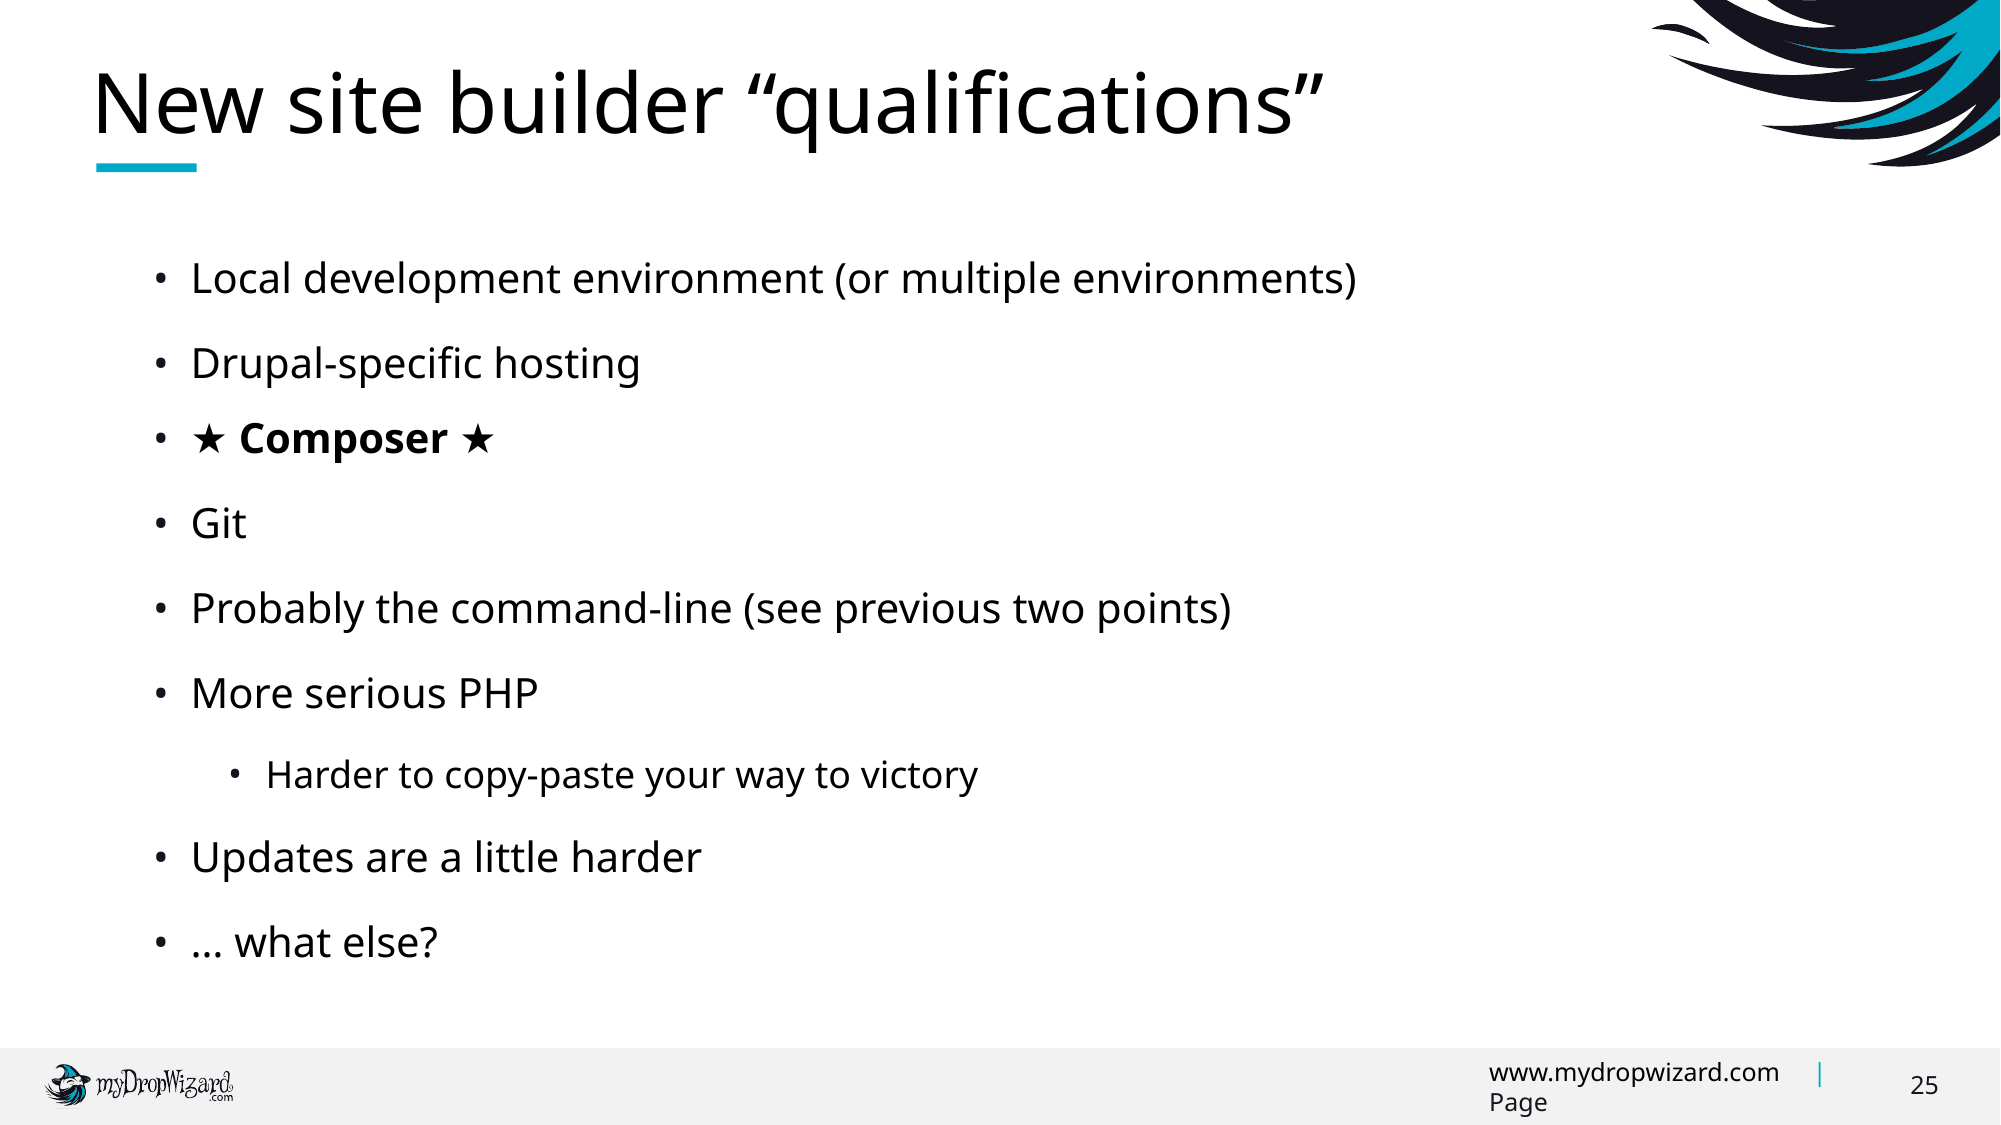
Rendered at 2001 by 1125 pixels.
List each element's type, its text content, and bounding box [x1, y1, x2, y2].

title New site builder “qualifications” [76, 47, 1863, 166]
list Local development environment (or multiple environments) Drupal-specific hosting ★ Composer ★ Git Probably the command-line (see previous two points) More serious PHP Harder to copy-paste your way to victory Updates are a little harder … what else? [138, 194, 1864, 1014]
slide_number <number> [1895, 1057, 1969, 1117]
